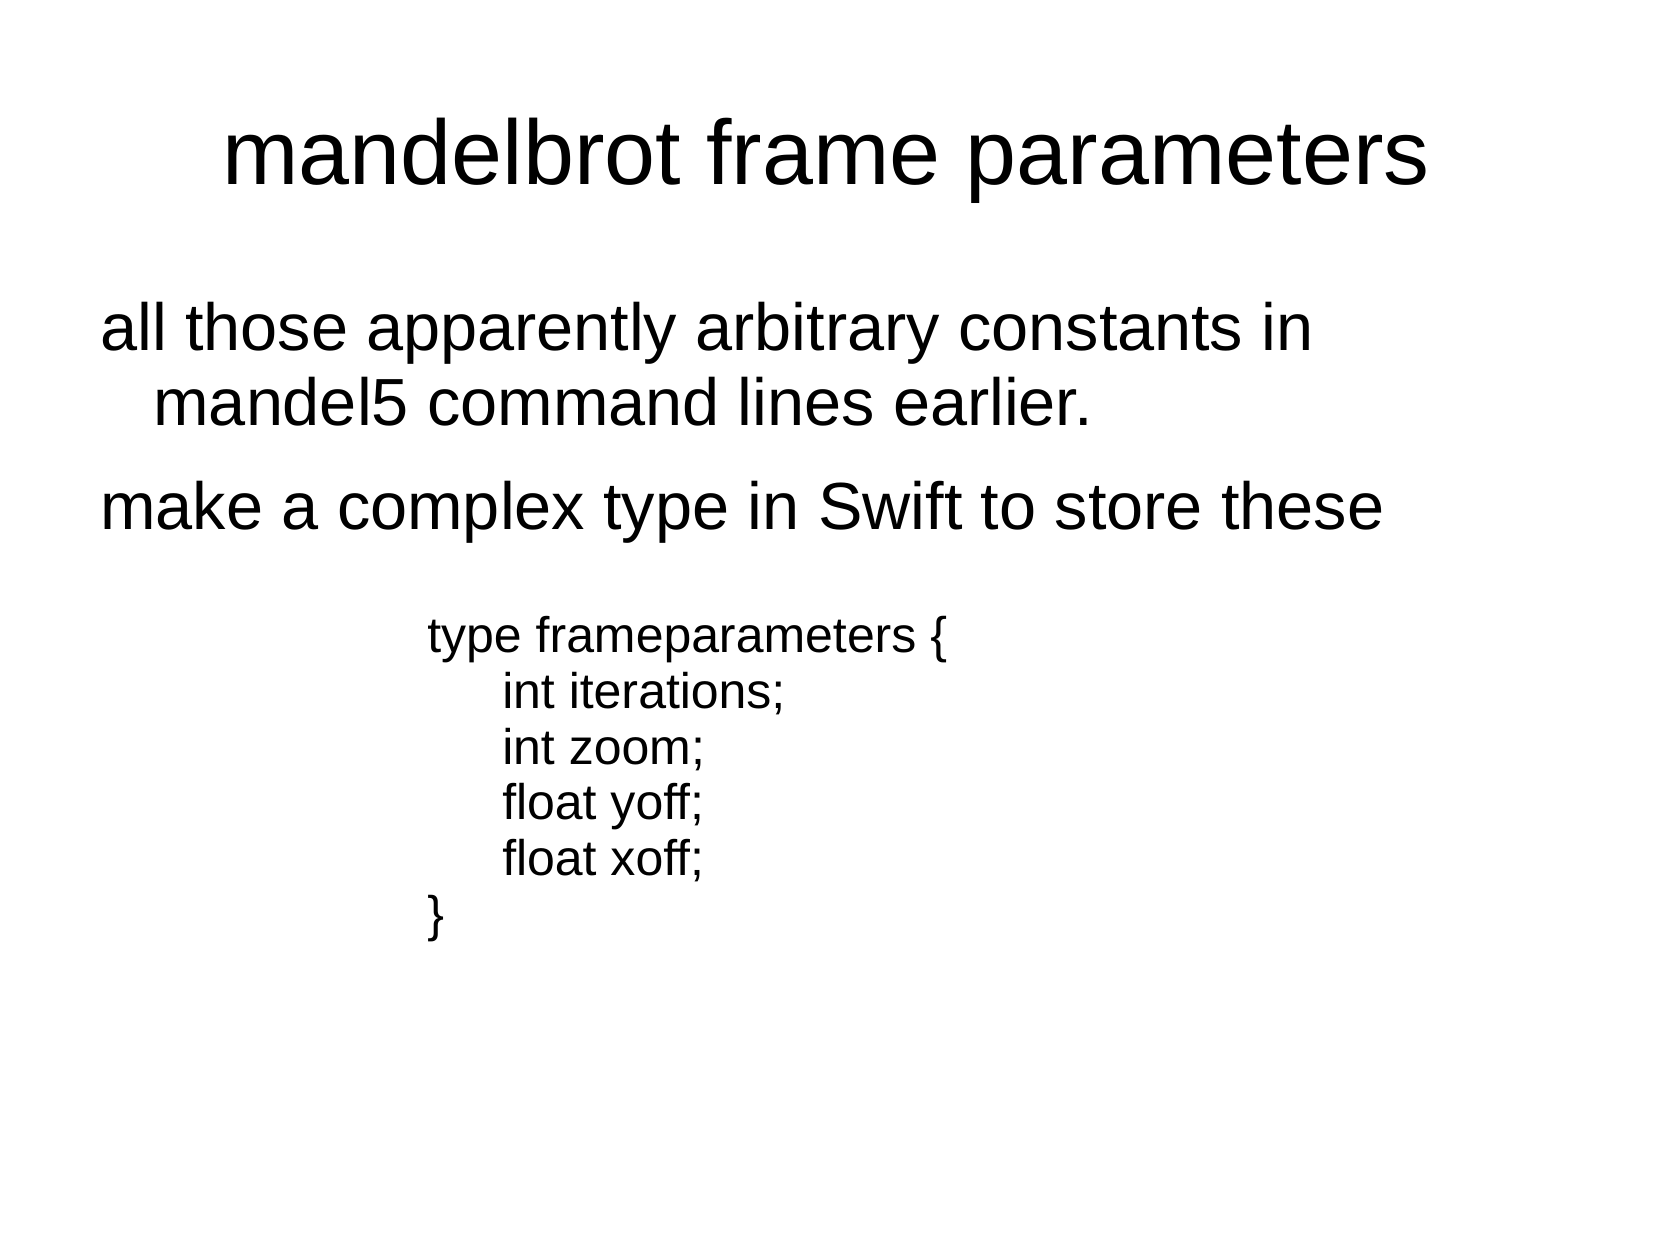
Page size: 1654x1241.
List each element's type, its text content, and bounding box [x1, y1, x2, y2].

list all those apparently arbitrary constants in mandel5 command lines earlier. make a complex type in Swift to store these [82, 290, 1571, 563]
title mandelbrot frame parameters [82, 56, 1571, 250]
text_box type frameparameters { int iterations; int zoom; float yoff; float xoff; } [412, 600, 976, 960]
